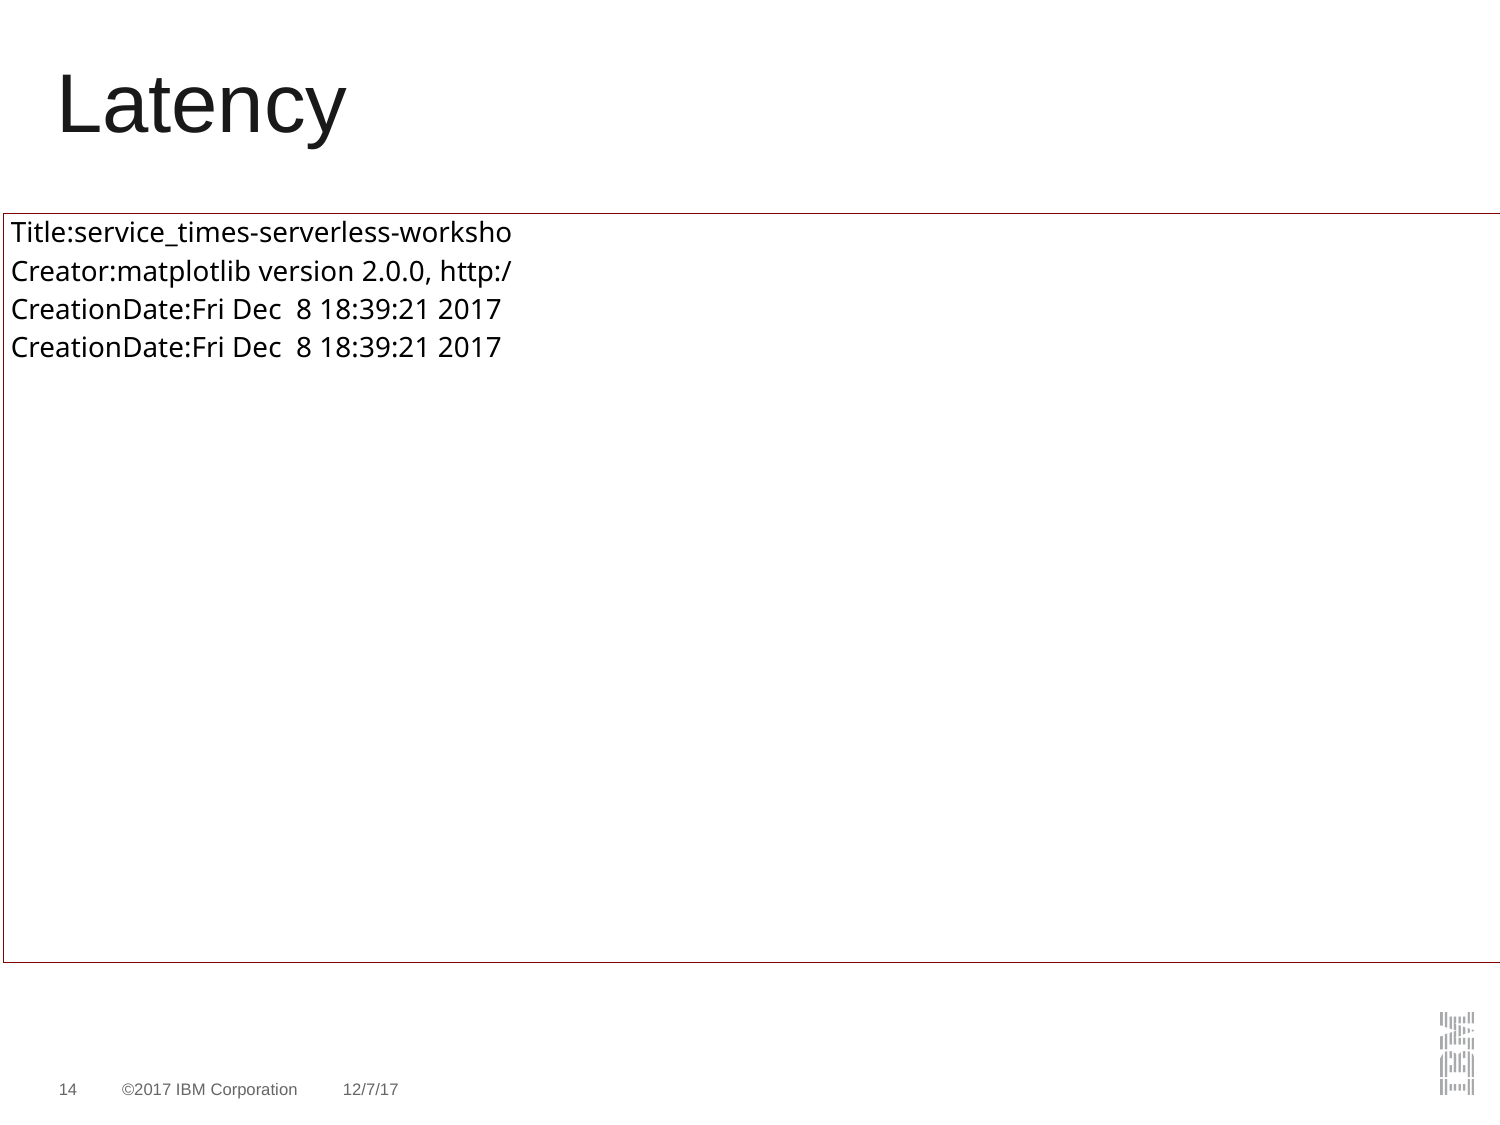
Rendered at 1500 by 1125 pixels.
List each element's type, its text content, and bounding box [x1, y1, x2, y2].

picture [1, 211, 1500, 963]
picture [1440, 1012, 1474, 1095]
text_box Latency [56, 49, 1440, 200]
